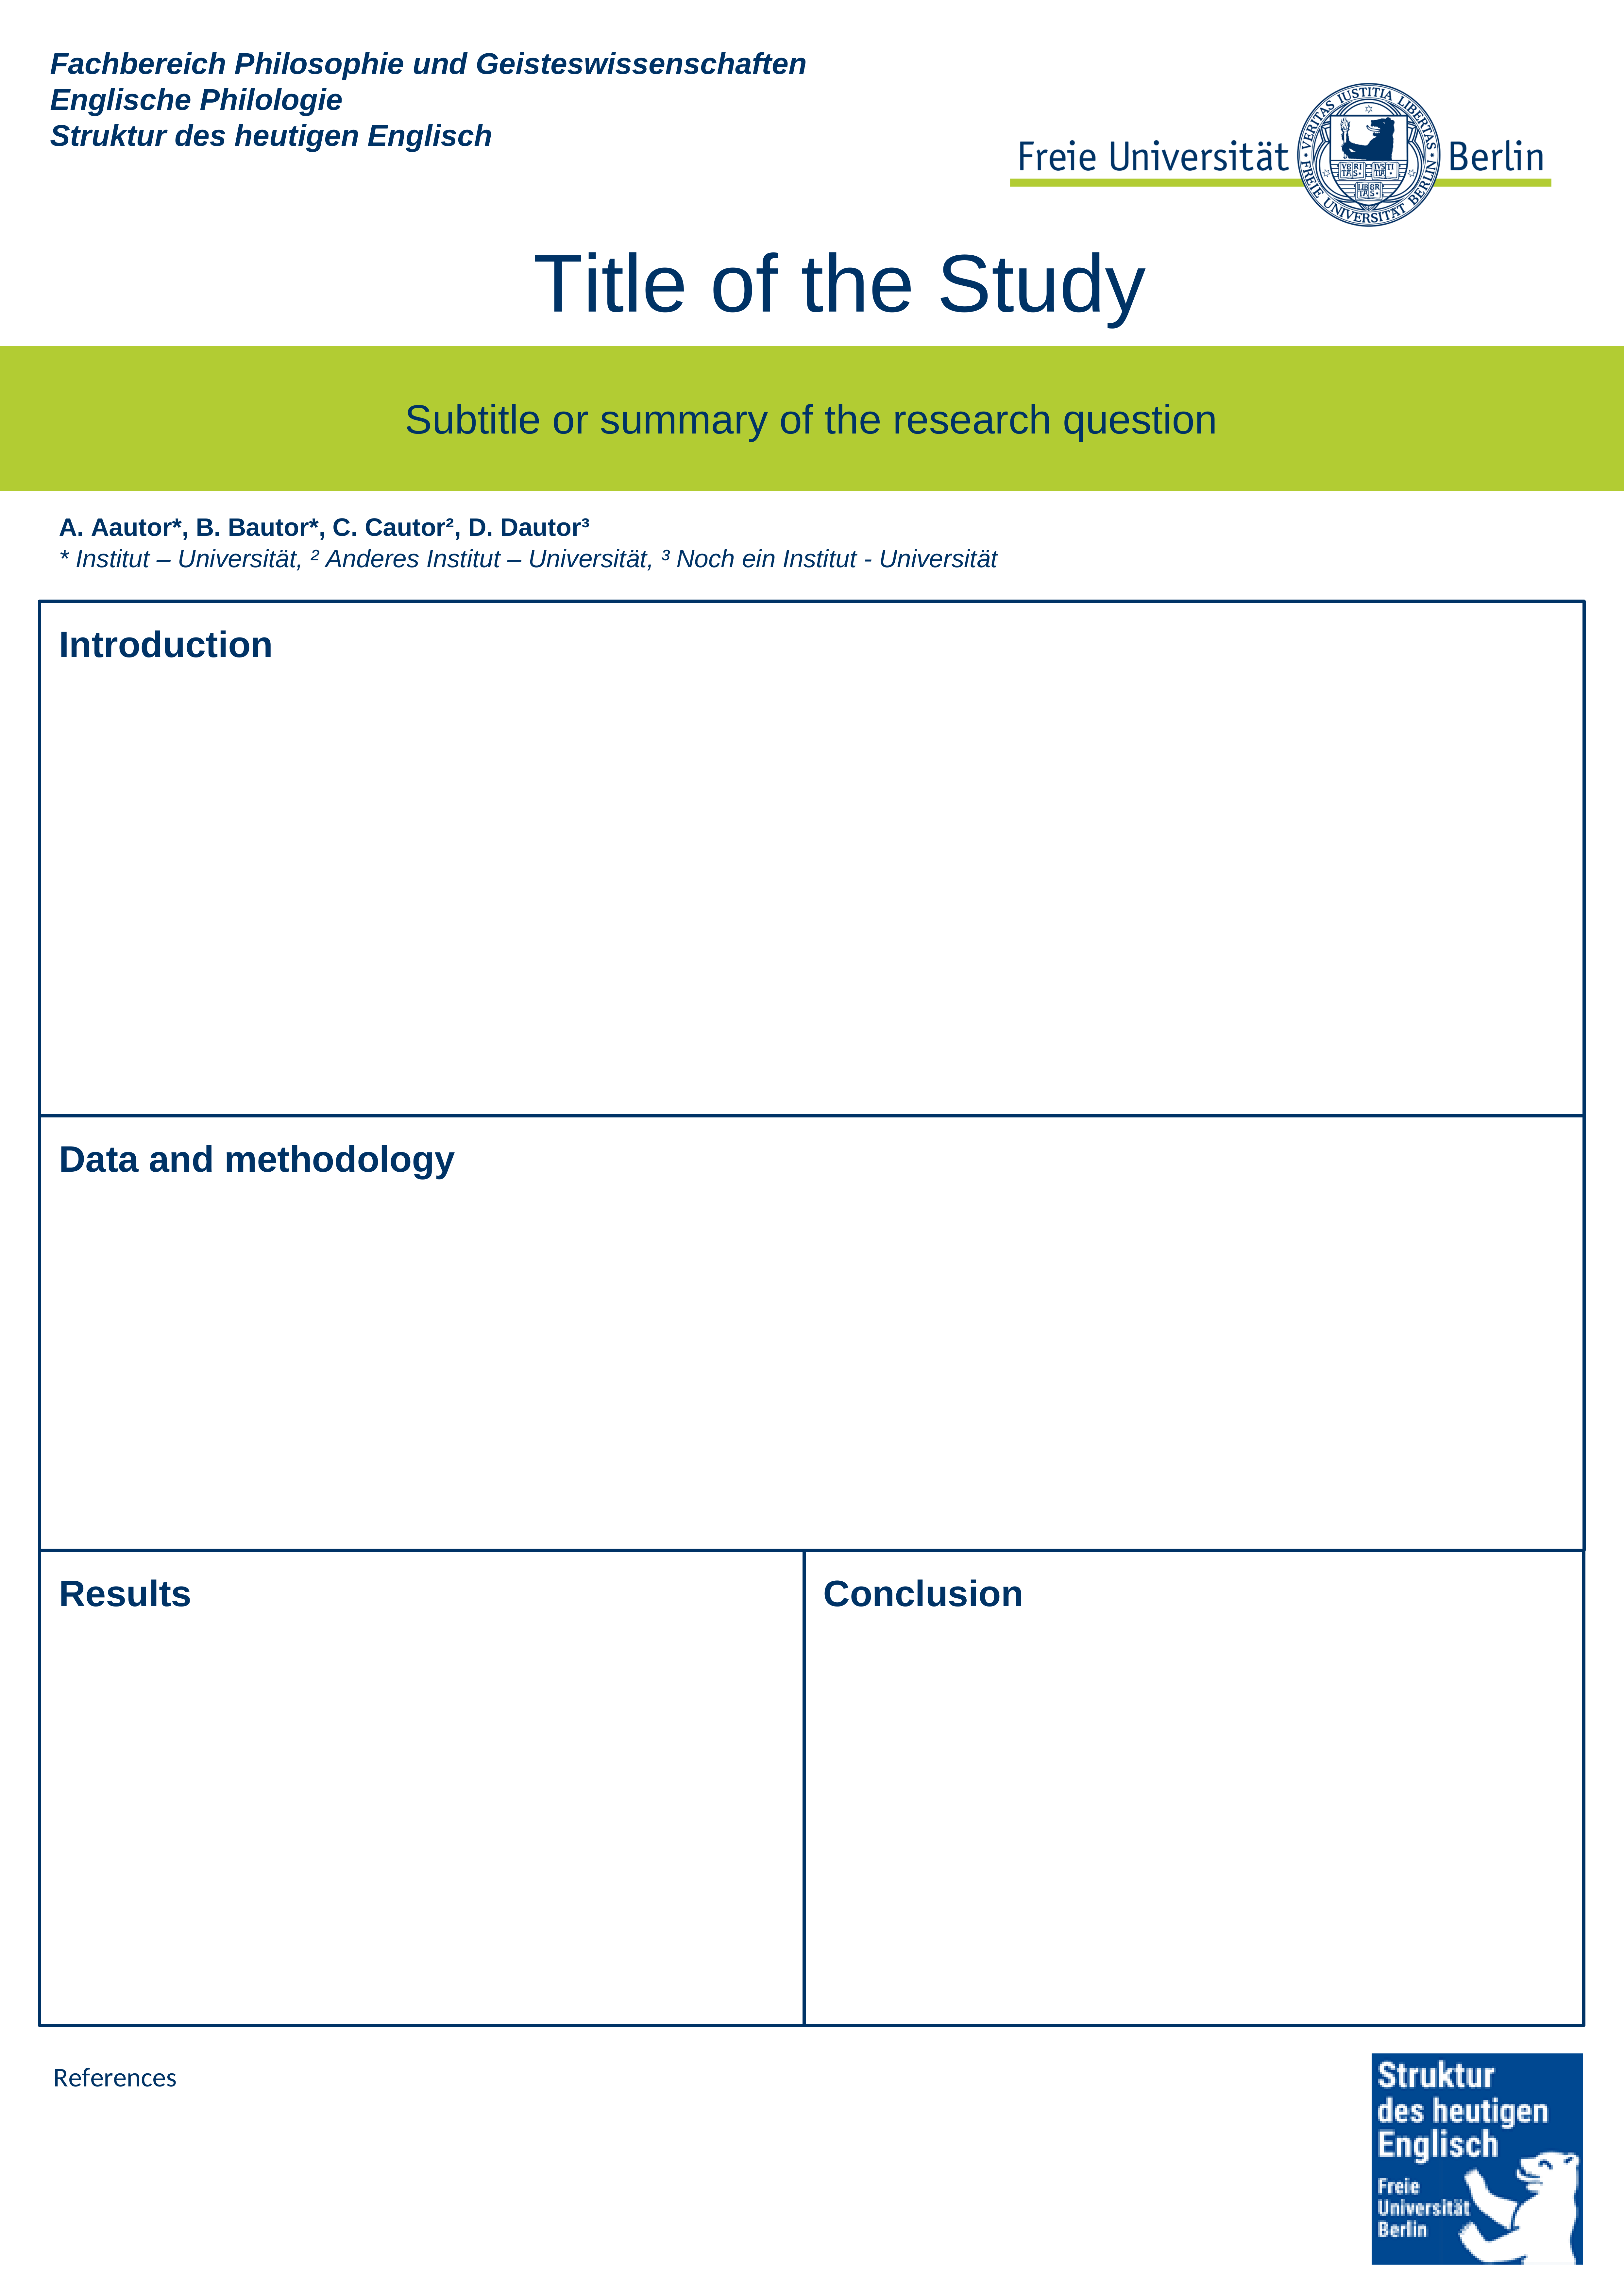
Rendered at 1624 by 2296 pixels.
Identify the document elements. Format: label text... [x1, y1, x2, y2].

text_box A. Aautor*, B. Bautor*, C. Cautor², D. Dautor³ * Institut – Universität, ² Anderes Institut – Universität, ³ Noch ein Institut - Universität [40, 495, 1344, 593]
text_box Title of the Study [140, 230, 1540, 330]
picture [1372, 2053, 1583, 2265]
text_box [0, 346, 1624, 491]
text_box Fachbereich Philosophie und Geisteswissenschaften Englische Philologie Struktur des heutigen Englisch [45, 42, 813, 155]
text_box Results [40, 1550, 804, 2026]
text_box References [34, 2040, 1240, 2202]
text_box Data and methodology [40, 1115, 1584, 1551]
text_box Introduction [40, 601, 1584, 1115]
text_box Subtitle or summary of the research question [88, 347, 1535, 488]
picture [1010, 83, 1551, 227]
text_box Conclusion [804, 1550, 1584, 2026]
